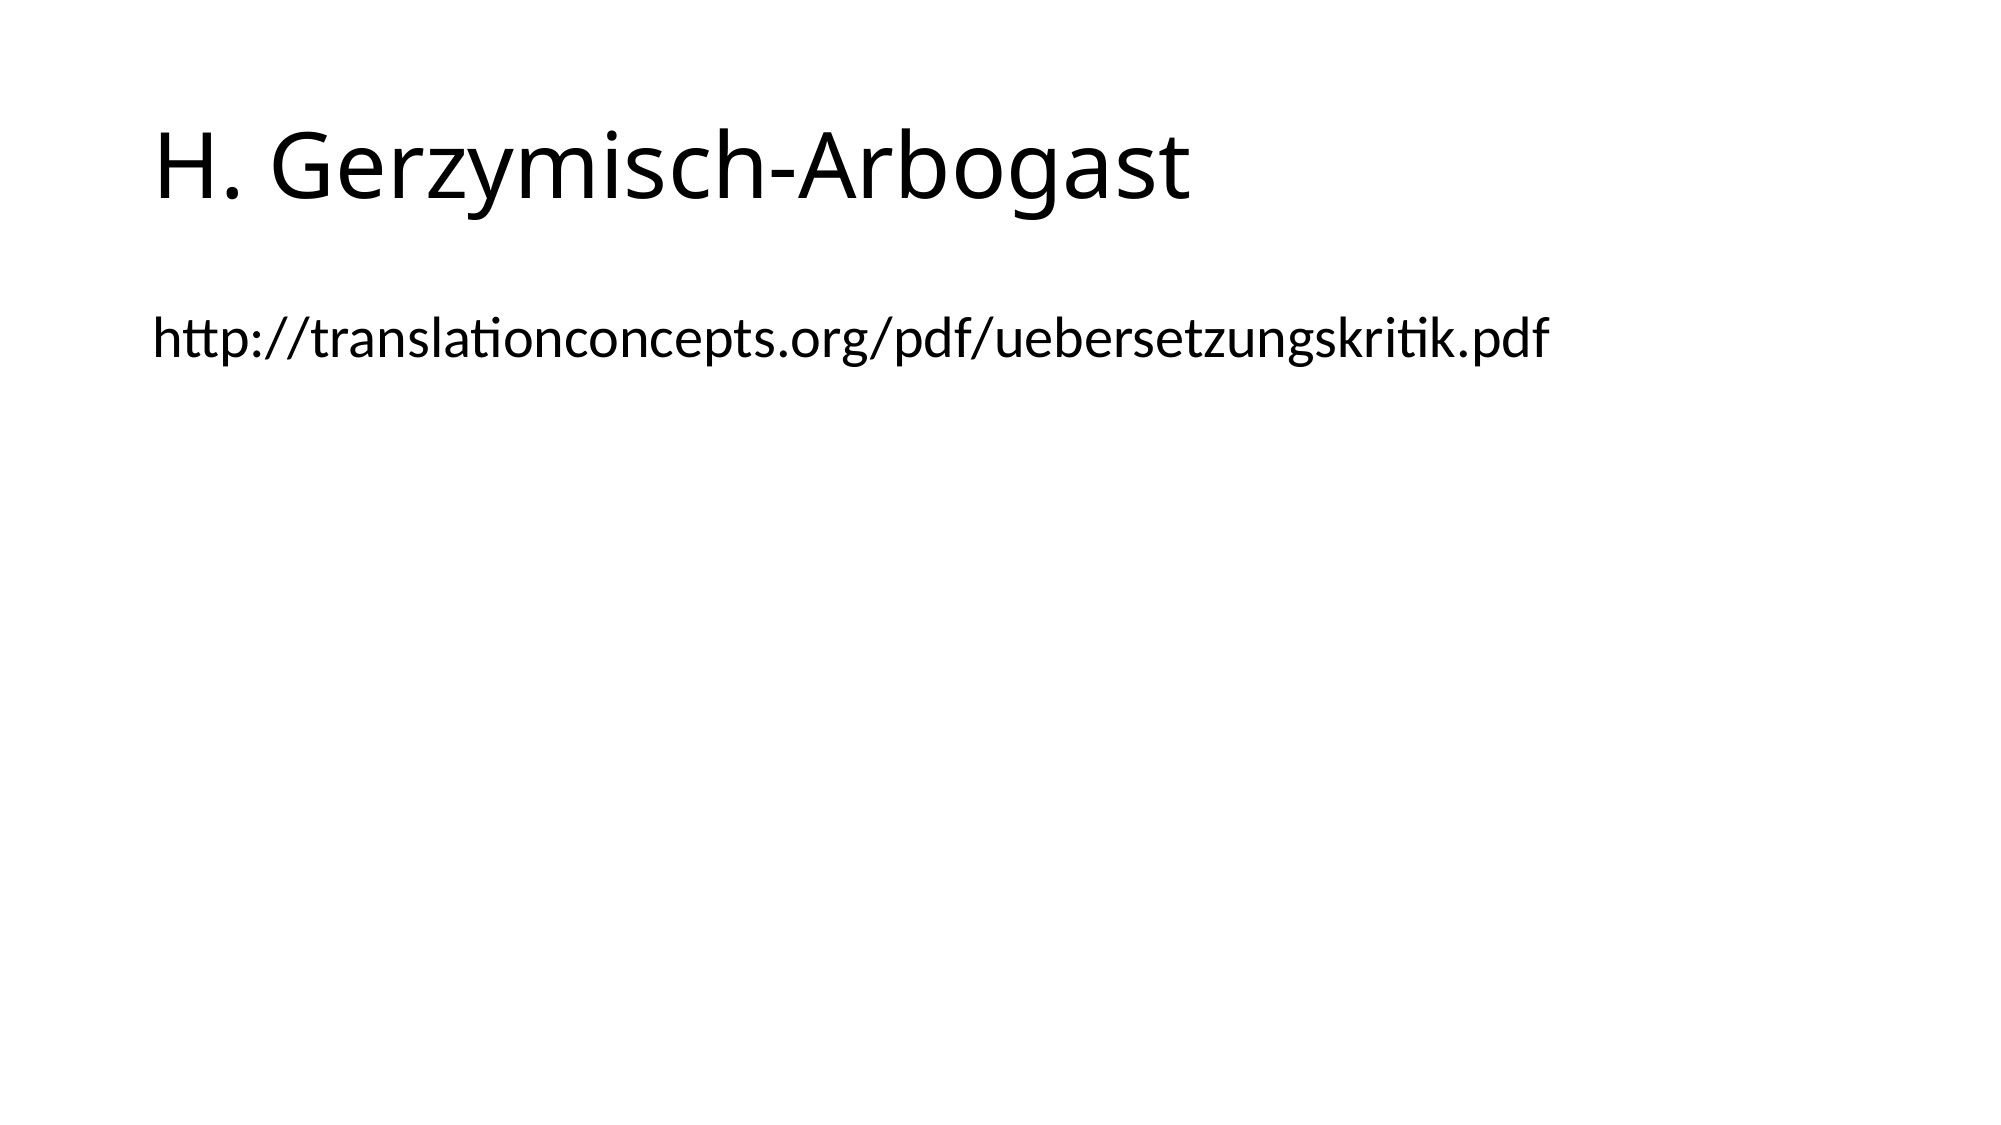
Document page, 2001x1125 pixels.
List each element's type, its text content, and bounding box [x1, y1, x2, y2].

list http://translationconcepts.org/pdf/uebersetzungskritik.pdf [137, 299, 1863, 1014]
title H. Gerzymisch-Arbogast [137, 59, 1863, 278]
